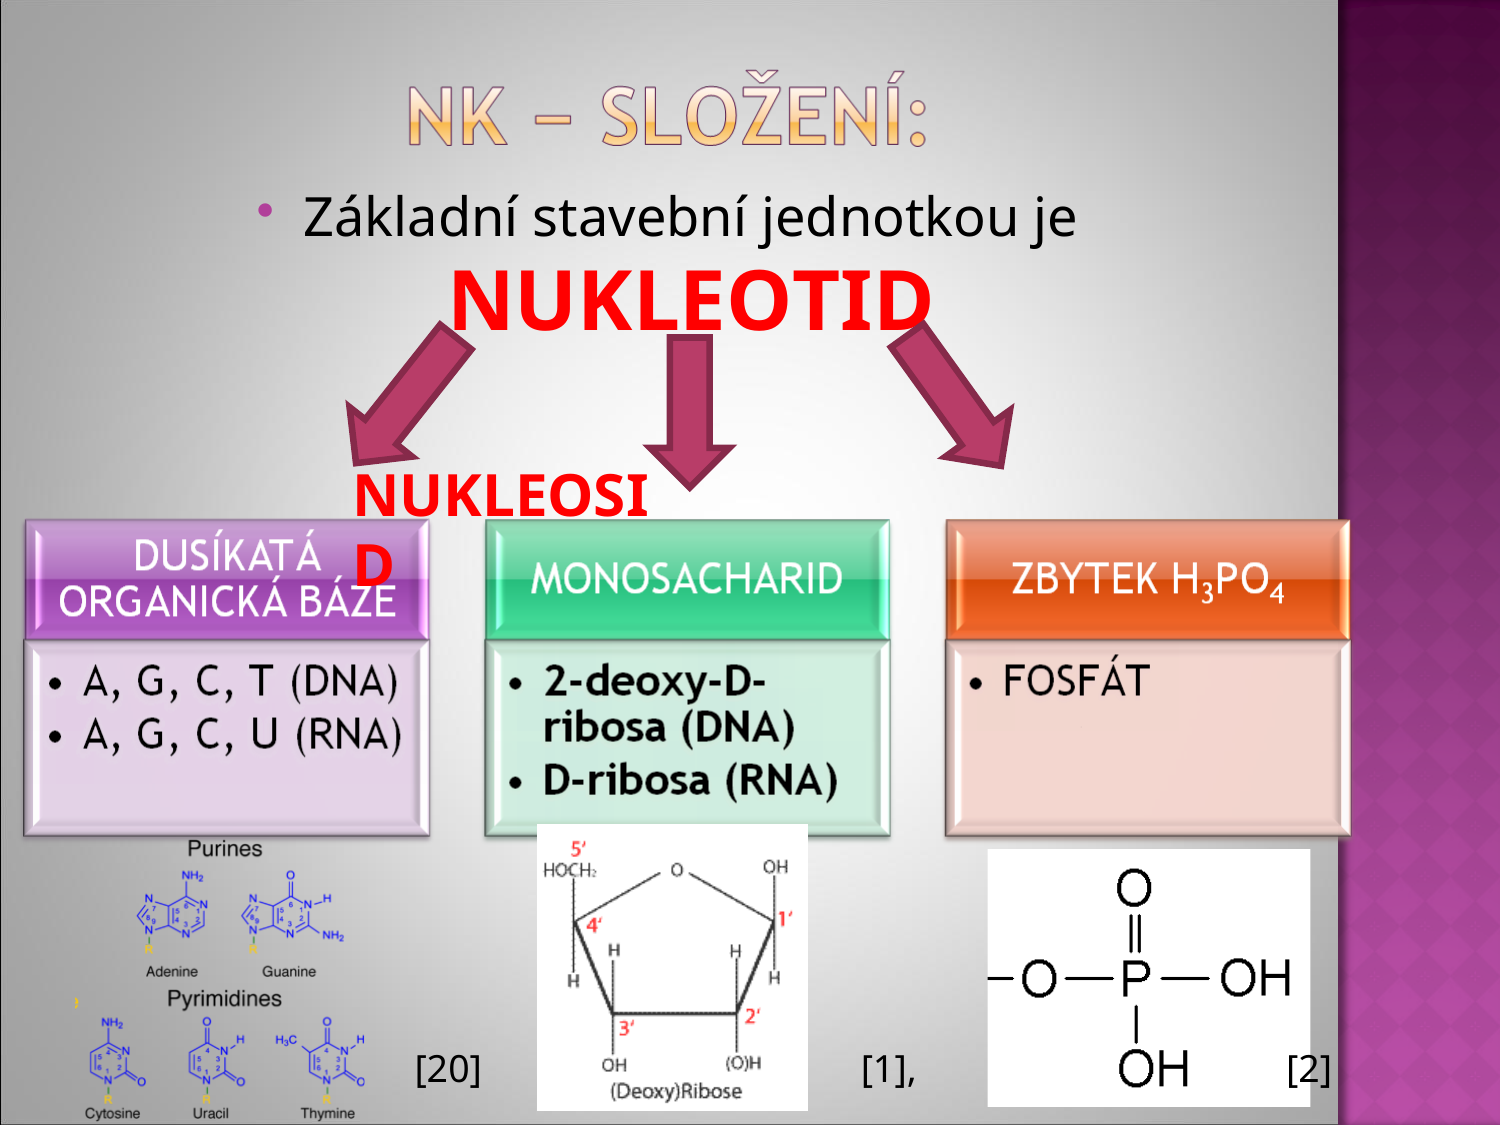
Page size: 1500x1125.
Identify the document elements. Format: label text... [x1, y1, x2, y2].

text_box [349, 324, 472, 449]
picture [0, 0, 1500, 1125]
text_box [1], [2] [846, 1037, 1349, 1098]
text_box [891, 323, 1011, 466]
text_box [73, 45, 1265, 165]
text_box NUKLEOSID [337, 449, 688, 606]
text_box [20] [399, 1037, 499, 1125]
text_box [649, 337, 730, 488]
list Základní stavební jednotkou je NUKLEOTID [75, 174, 1263, 228]
